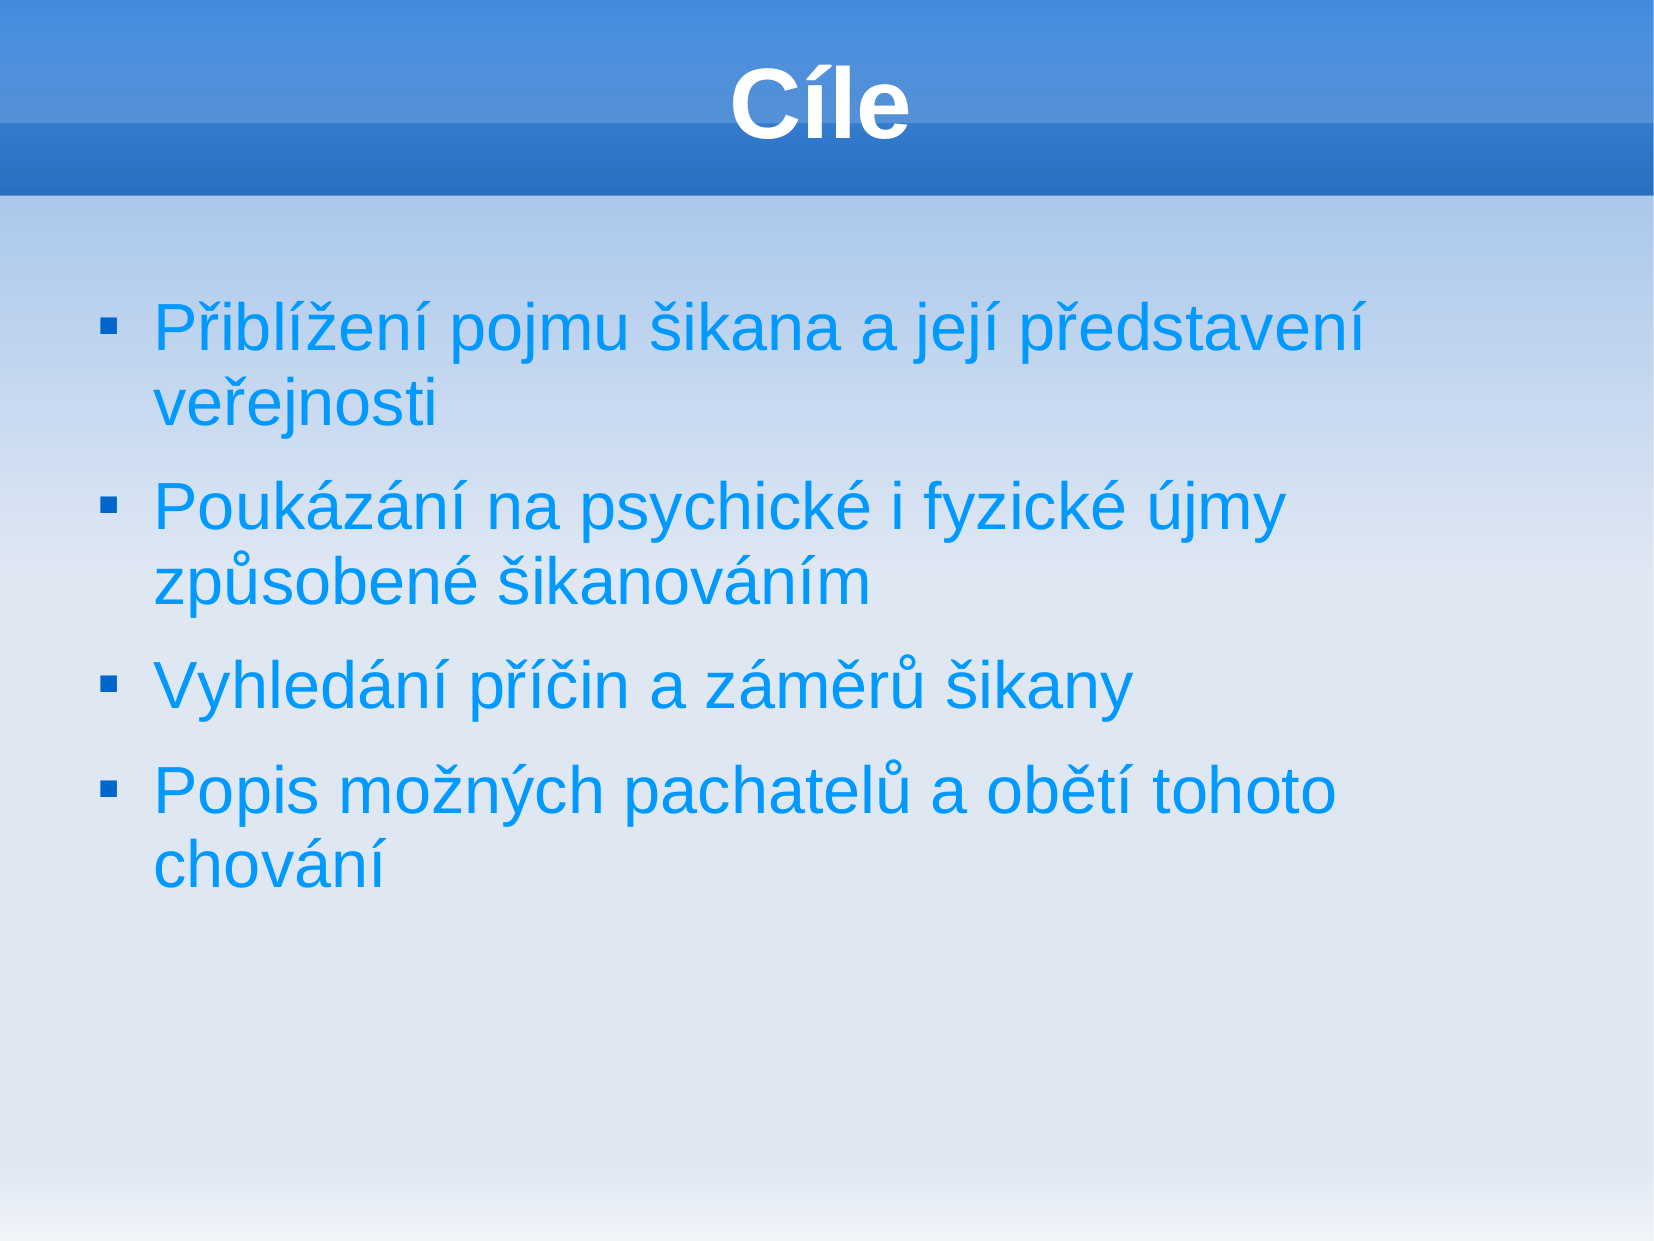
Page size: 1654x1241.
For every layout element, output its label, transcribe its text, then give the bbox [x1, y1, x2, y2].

title Cíle [76, 7, 1565, 200]
list Přiblížení pojmu šikana a její představení veřejnosti Poukázání na psychické i fyzické újmy způsobené šikanováním Vyhledání příčin a záměrů šikany Popis možných pachatelů a obětí tohoto chování [82, 290, 1571, 1094]
picture [0, 0, 1654, 1241]
